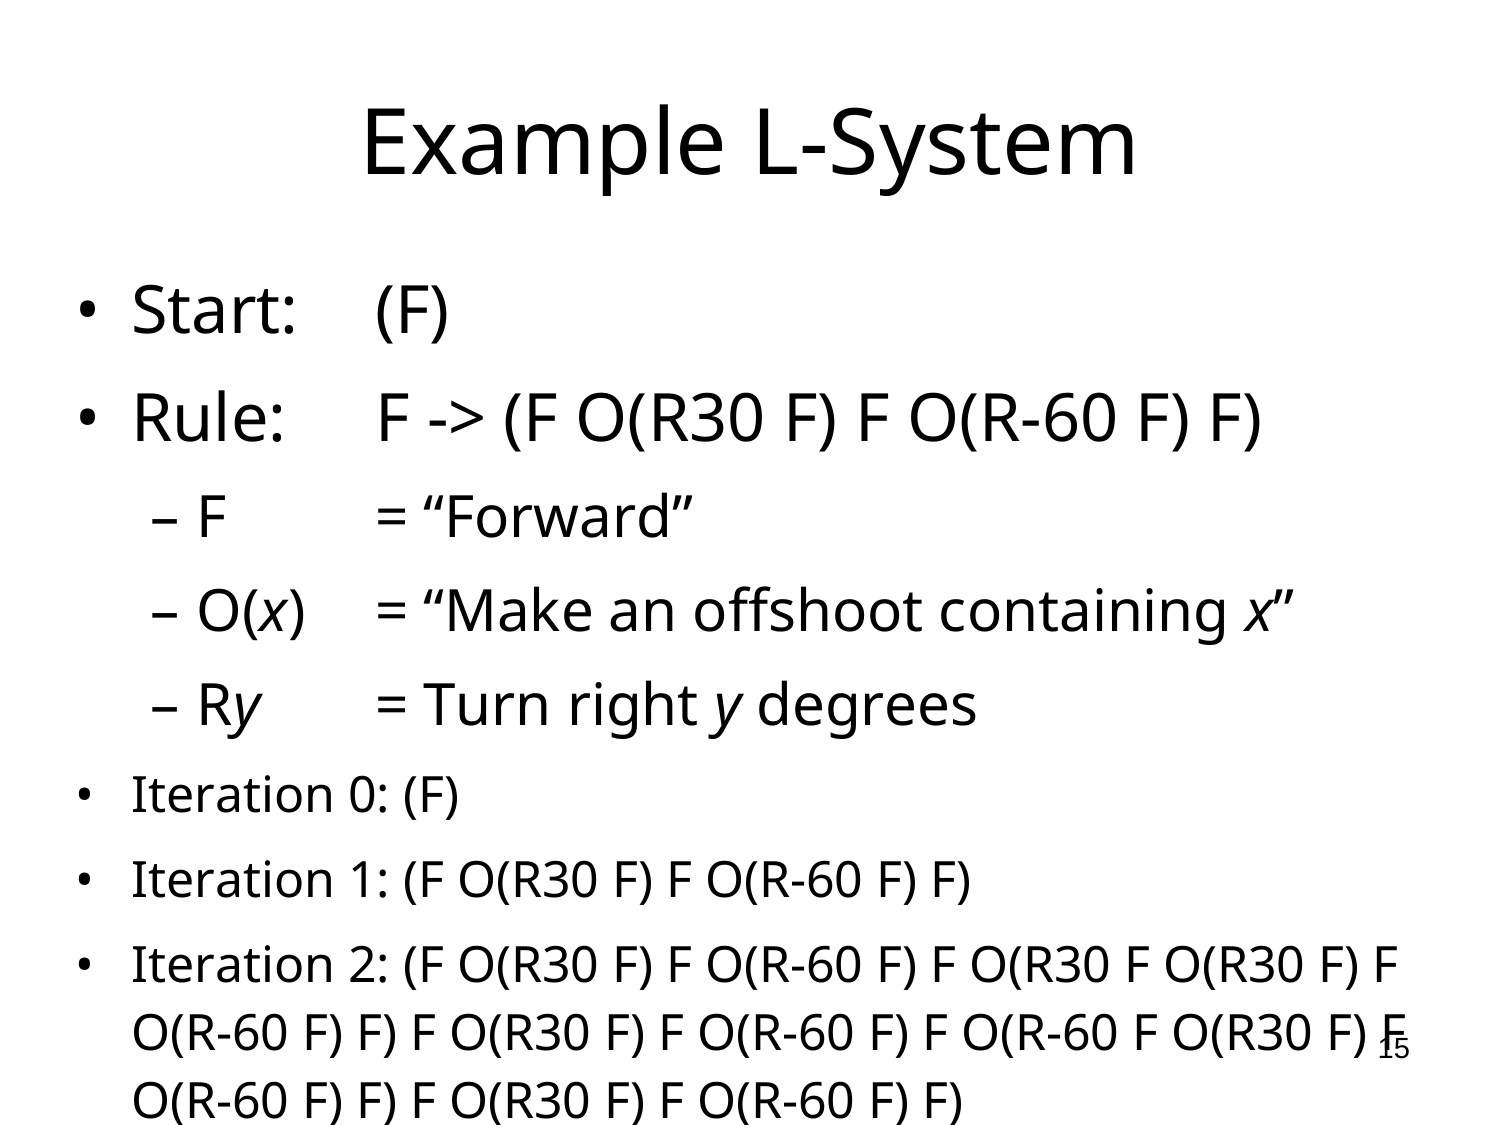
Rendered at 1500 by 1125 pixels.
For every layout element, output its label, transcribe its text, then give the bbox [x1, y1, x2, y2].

title Example L-System [75, 28, 1426, 250]
list Start: (F) Rule: F -> (F O(R30 F) F O(R-60 F) F) F = “Forward” O(x) = “Make an offshoot containing x” Ry = Turn right y degrees Iteration 0: (F) Iteration 1: (F O(R30 F) F O(R-60 F) F) Iteration 2: (F O(R30 F) F O(R-60 F) F O(R30 F O(R30 F) F O(R-60 F) F) F O(R30 F) F O(R-60 F) F O(R-60 F O(R30 F) F O(R-60 F) F) F O(R30 F) F O(R-60 F) F) [75, 262, 1426, 1022]
